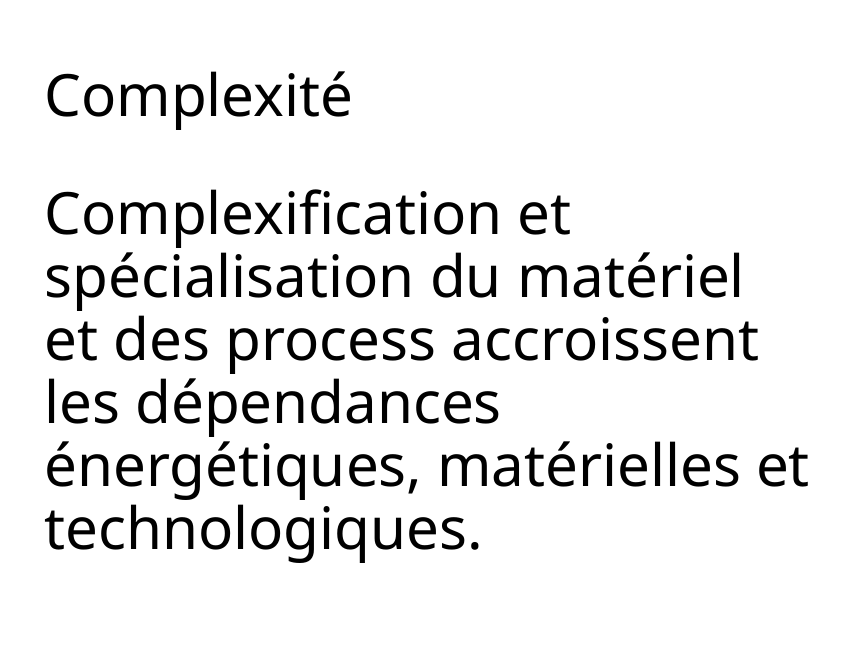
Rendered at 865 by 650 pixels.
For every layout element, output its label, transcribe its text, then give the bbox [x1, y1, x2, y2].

subtitle Complexification et spécialisation du matériel et des process accroissent les dépendances énergétiques, matérielles et technologiques. [29, 177, 827, 621]
title Complexité [29, 34, 827, 161]
